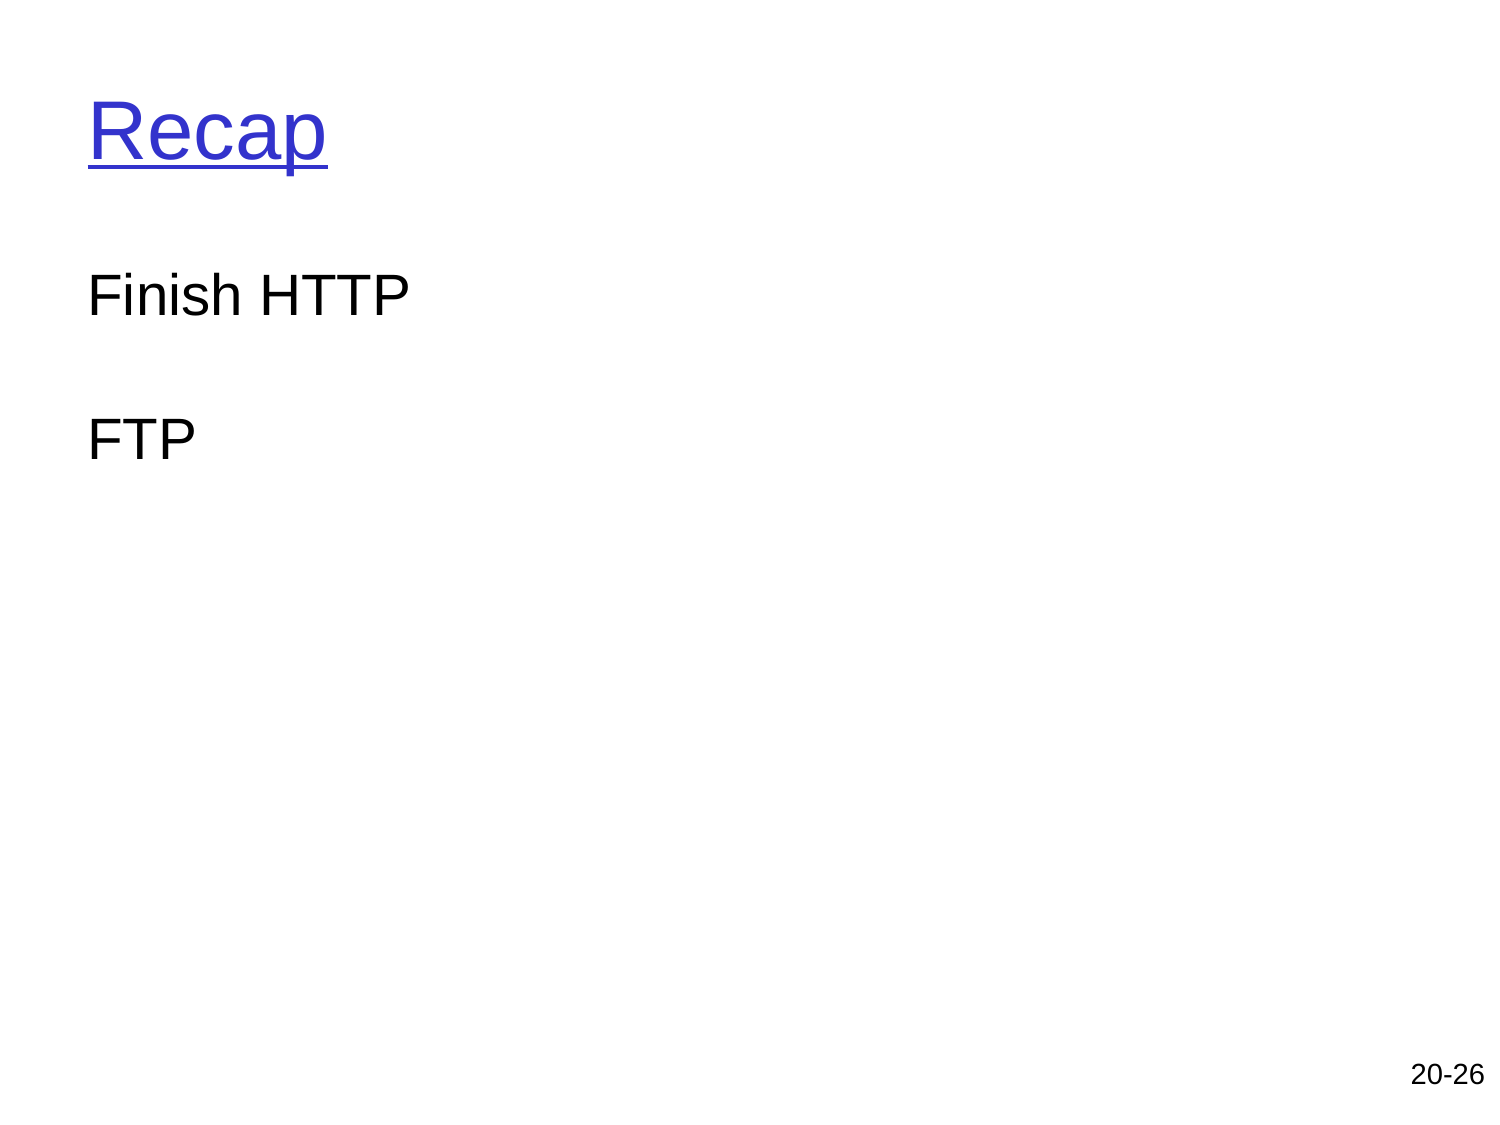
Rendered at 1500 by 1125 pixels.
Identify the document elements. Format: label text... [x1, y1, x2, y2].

list Finish HTTP FTP [87, 262, 1363, 1026]
title Recap [87, 23, 1363, 239]
